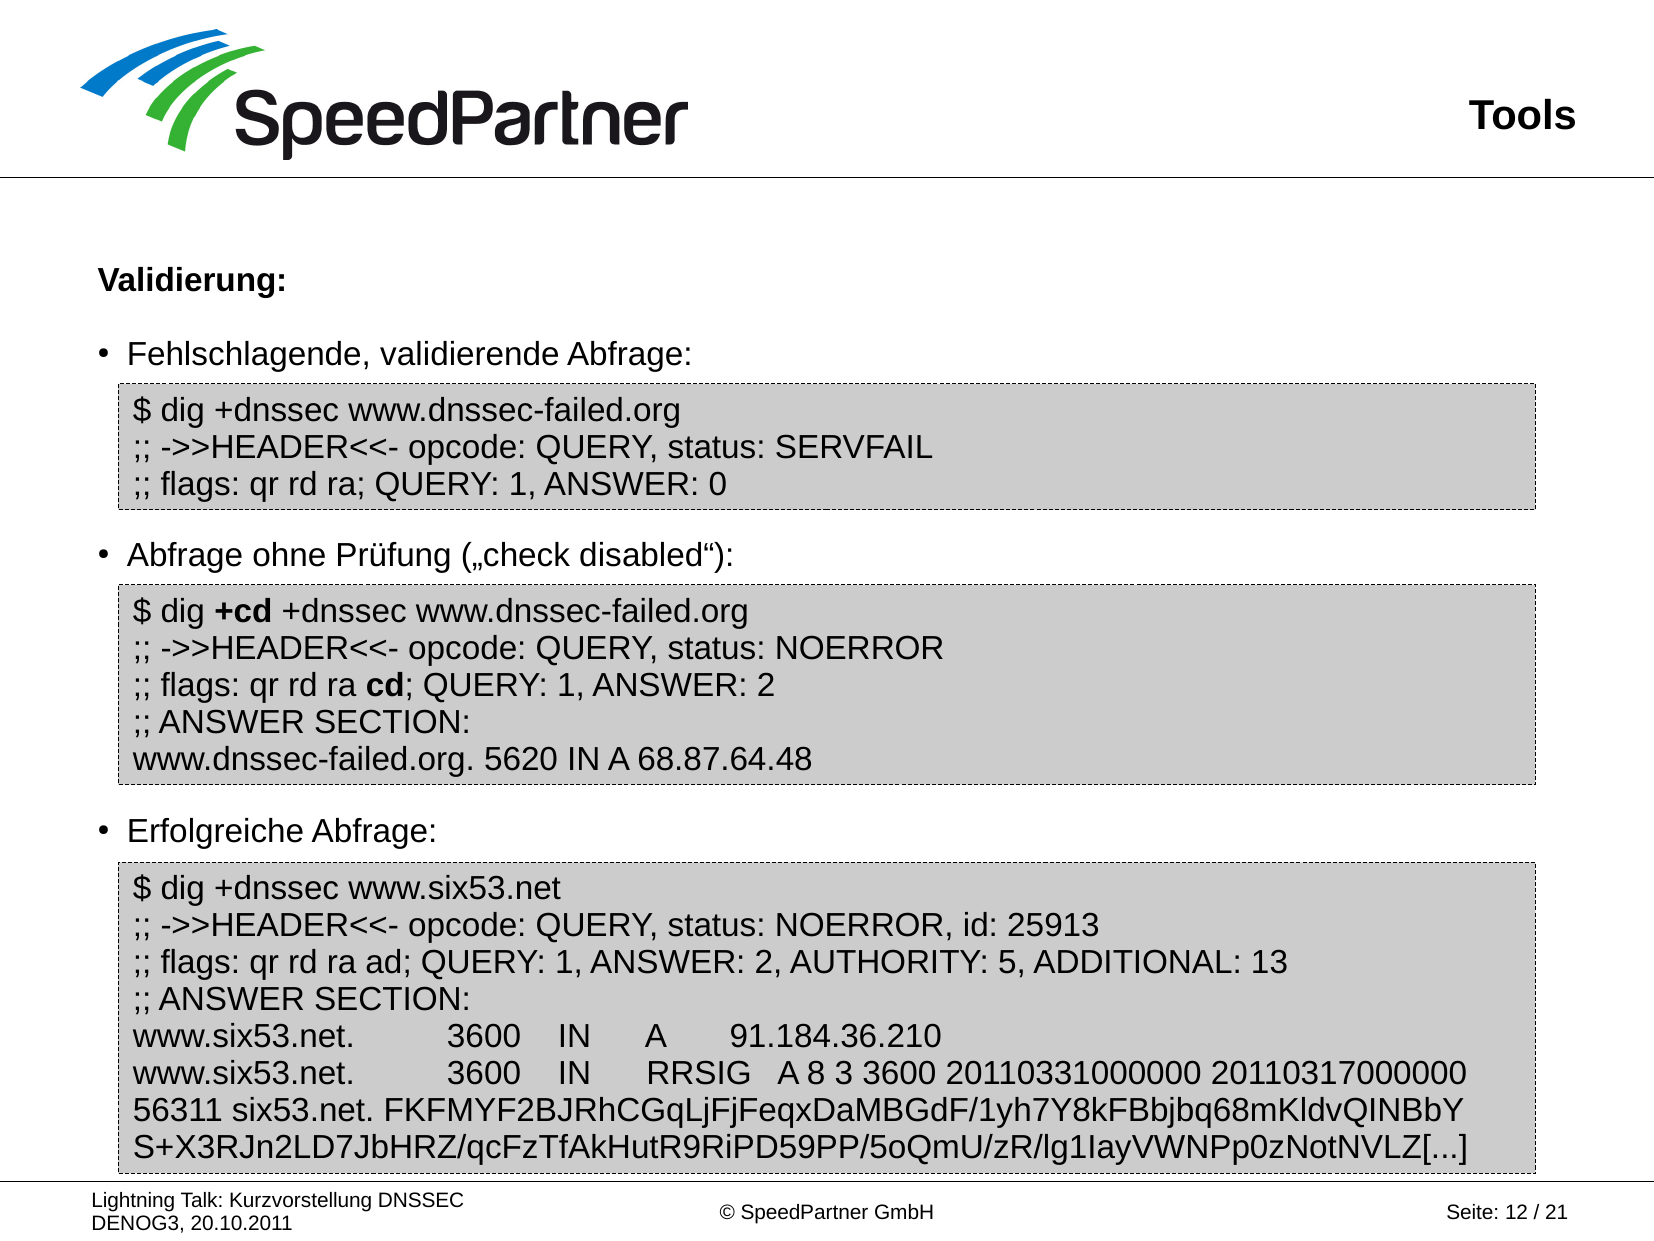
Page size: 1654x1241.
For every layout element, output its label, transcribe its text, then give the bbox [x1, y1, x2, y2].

title Tools [590, 70, 1577, 160]
text_box $ dig +dnssec www.dnssec-failed.org ;; ->>HEADER<<- opcode: QUERY, status: SERVFAIL ;; flags: qr rd ra; QUERY: 1, ANSWER: 0 [118, 383, 1536, 510]
text_box $ dig +cd +dnssec www.dnssec-failed.org ;; ->>HEADER<<- opcode: QUERY, status: NOERROR ;; flags: qr rd ra cd; QUERY: 1, ANSWER: 2 ;; ANSWER SECTION: www.dnssec-failed.org. 5620 IN A 68.87.64.48 [118, 584, 1536, 785]
text_box Validierung: Fehlschlagende, validierende Abfrage: Abfrage ohne Prüfung („check disabled“): Erfolgreiche Abfrage: [82, 253, 1565, 1151]
text_box $ dig +dnssec www.six53.net ;; ->>HEADER<<- opcode: QUERY, status: NOERROR, id: 25913 ;; flags: qr rd ra ad; QUERY: 1, ANSWER: 2, AUTHORITY: 5, ADDITIONAL: 13 ;; ANSWER SECTION: www.six53.net. 3600 IN A 91.184.36.210 www.six53.net. 3600 IN RRSIG A 8 3 3600 20110331000000 20110317000000 56311 six53.net. FKFMYF2BJRhCGqLjFjFeqxDaMBGdF/1yh7Y8kFBbjbq68mKldvQINBbY S+X3RJn2LD7JbHRZ/qcFzTfAkHutR9RiPD59PP/5oQmU/zR/lg1IayVWNPp0zNotNVLZ[...] [118, 862, 1536, 1174]
picture [80, 29, 688, 160]
